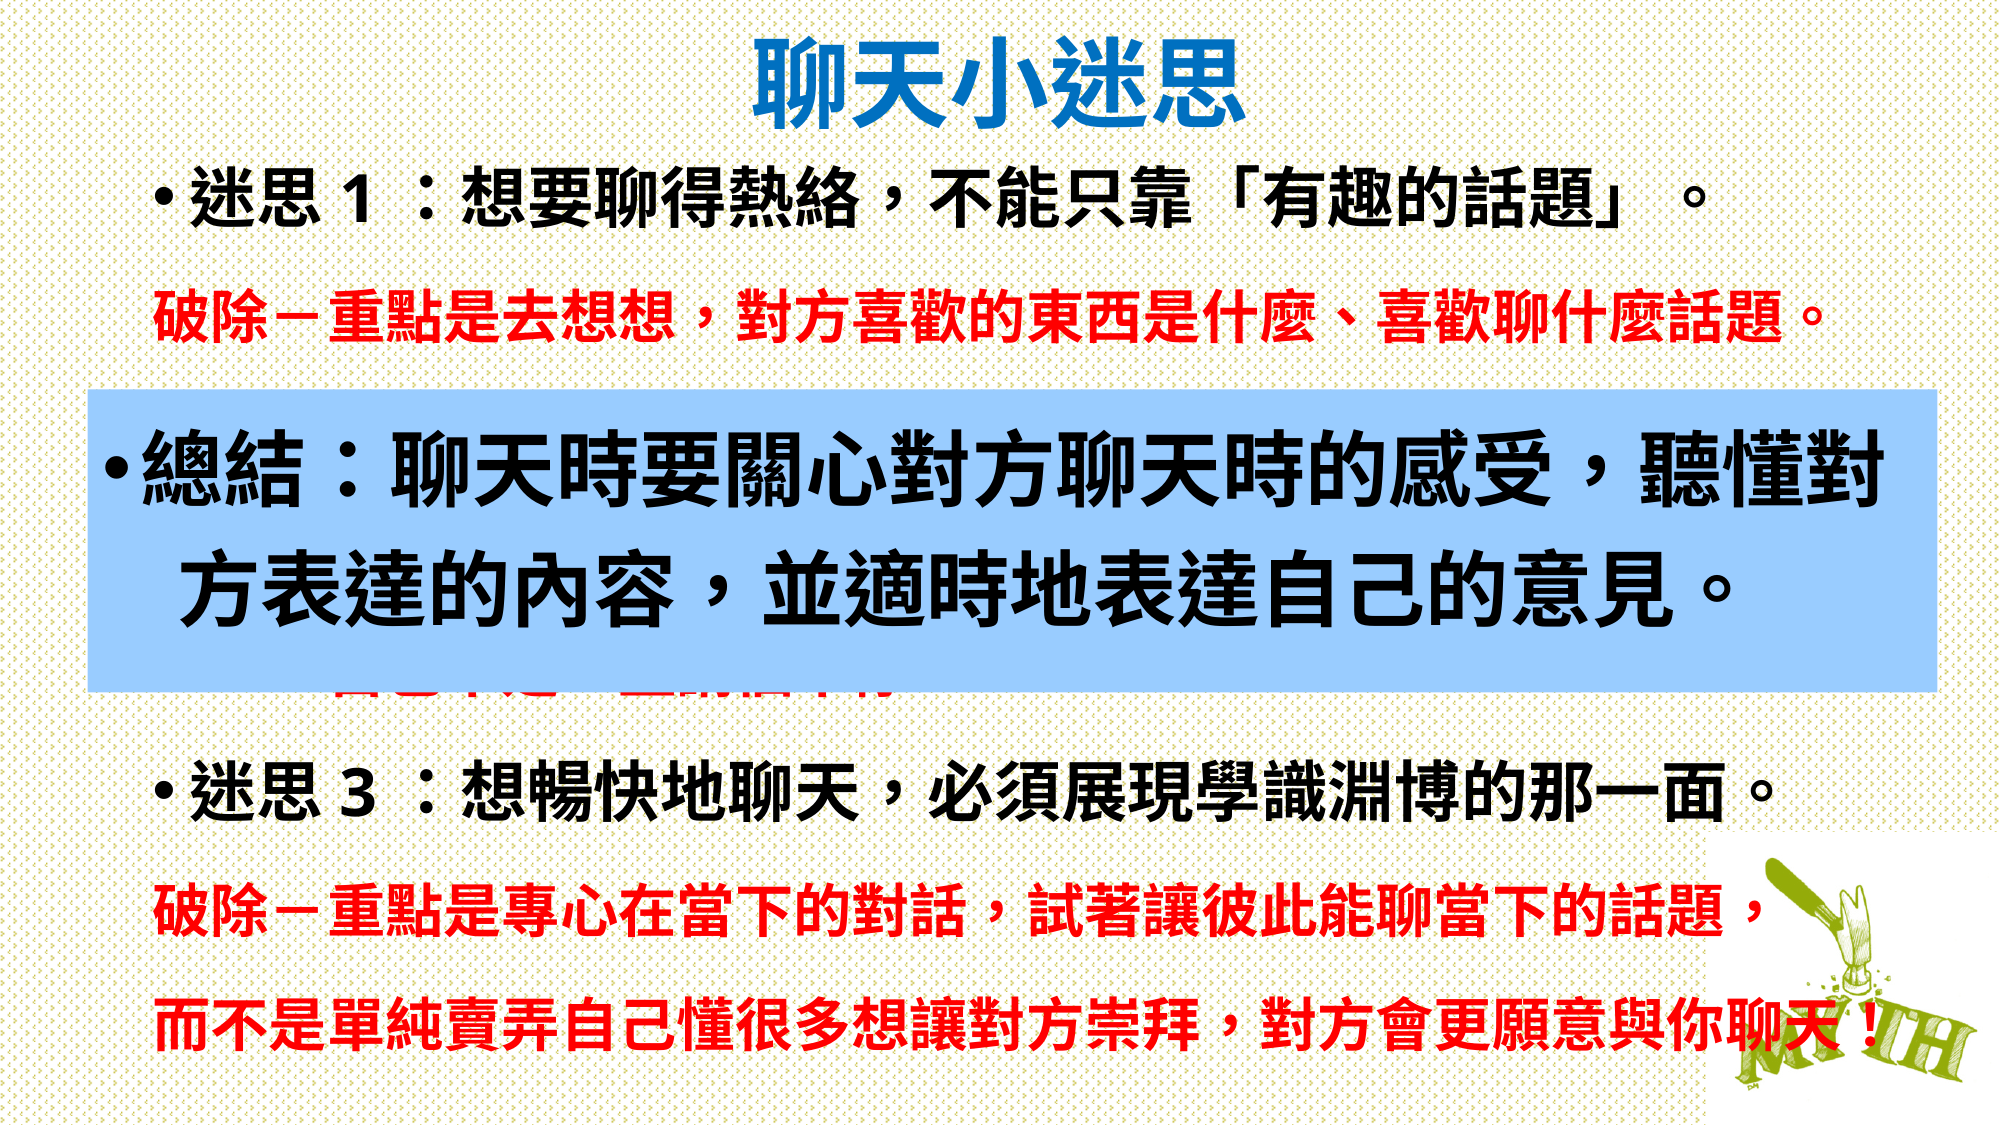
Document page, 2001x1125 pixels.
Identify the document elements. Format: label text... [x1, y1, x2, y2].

title 聊天小迷思 [137, 26, 1863, 127]
picture [1706, 832, 1999, 1125]
text_box 總結：聊天時要關心對方聊天時的感受，聽懂對方表達的內容，並適時地表達自己的意見。 [87, 389, 1938, 693]
list 迷思1：想要聊得熱絡，不能只靠「有趣的話題」。 破除－重點是去想想，對方喜歡的東西是什麼、喜歡聊什麼話題。 迷思2：想成為社交高手，口才一定要很好。 破除－讓對方能說他想聊的內容，並且好好地聽他說也很重要，而 自己不是一直講個不停。 迷思3：想暢快地聊天，必須展現學識淵博的那一面。 破除－重點是專心在當下的對話，試著讓彼此能聊當下的話題， 而不是單純賣弄自己懂很多想讓對方崇拜，對方會更願意與你聊天！ [137, 693, 1863, 1105]
list 迷思1：想要聊得熱絡，不能只靠「有趣的話題」。 破除－重點是去想想，對方喜歡的東西是什麼、喜歡聊什麼話題。 迷思2：想成為社交高手，口才一定要很好。 破除－讓對方能說他想聊的內容，並且好好地聽他說也很重要，而 自己不是一直講個不停。 迷思3：想暢快地聊天，必須展現學識淵博的那一面。 破除－重點是專心在當下的對話，試著讓彼此能聊當下的話題， 而不是單純賣弄自己懂很多想讓對方崇拜，對方會更願意與你聊天！ [137, 139, 1863, 389]
